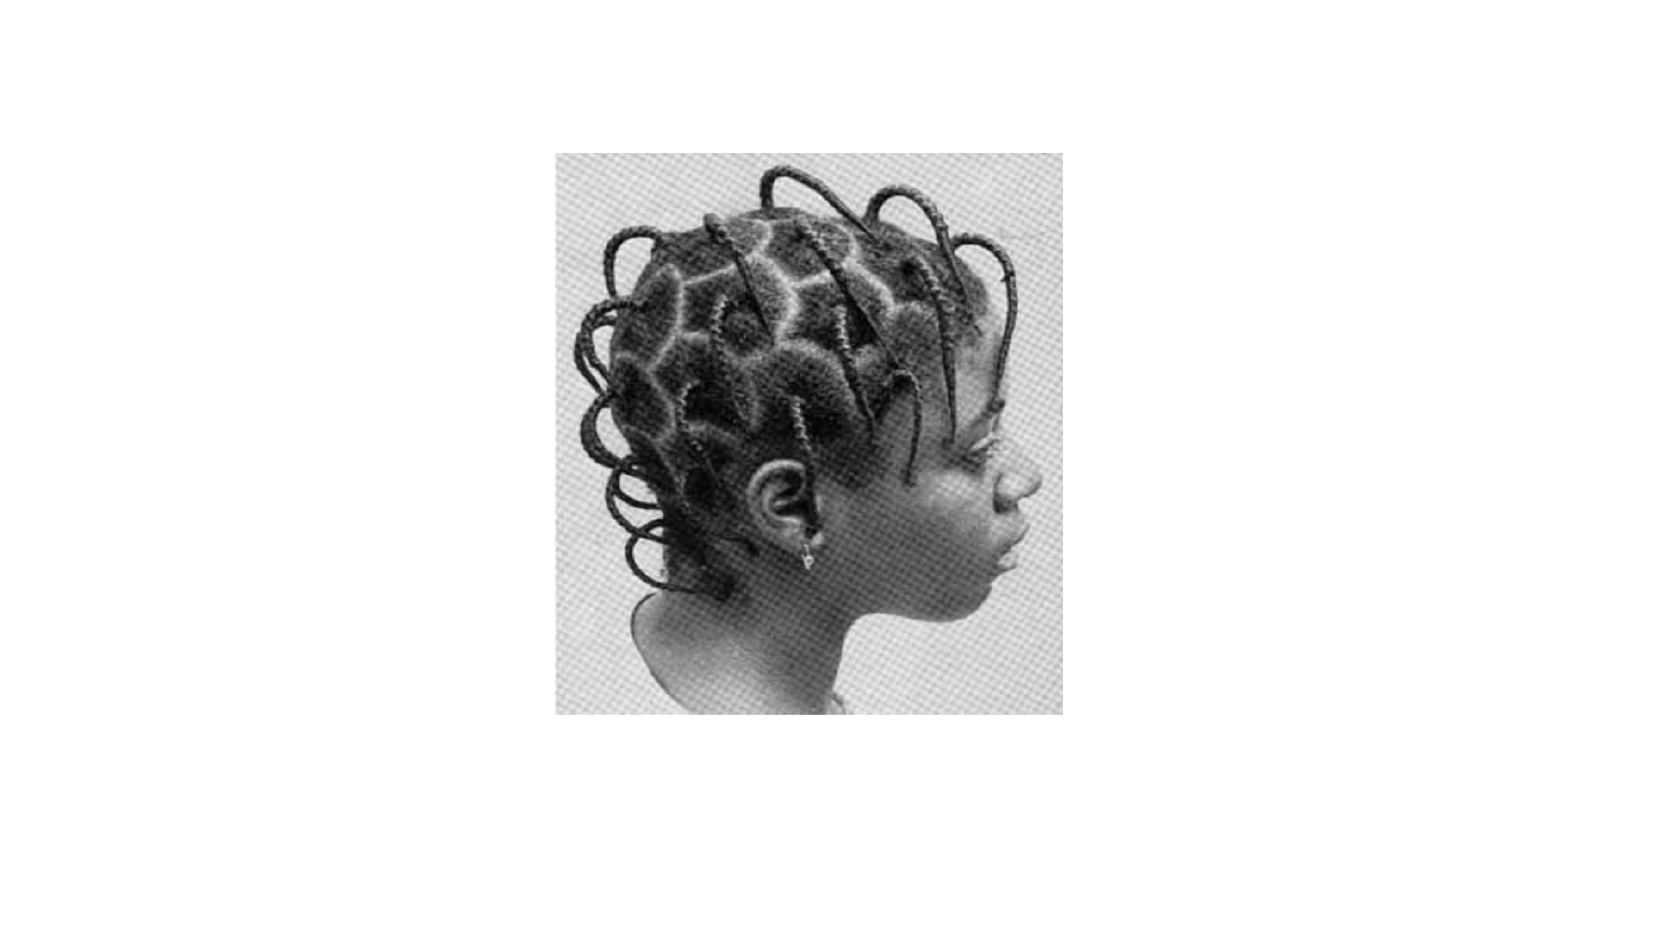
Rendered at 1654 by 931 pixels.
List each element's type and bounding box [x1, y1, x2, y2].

picture [555, 153, 1063, 721]
